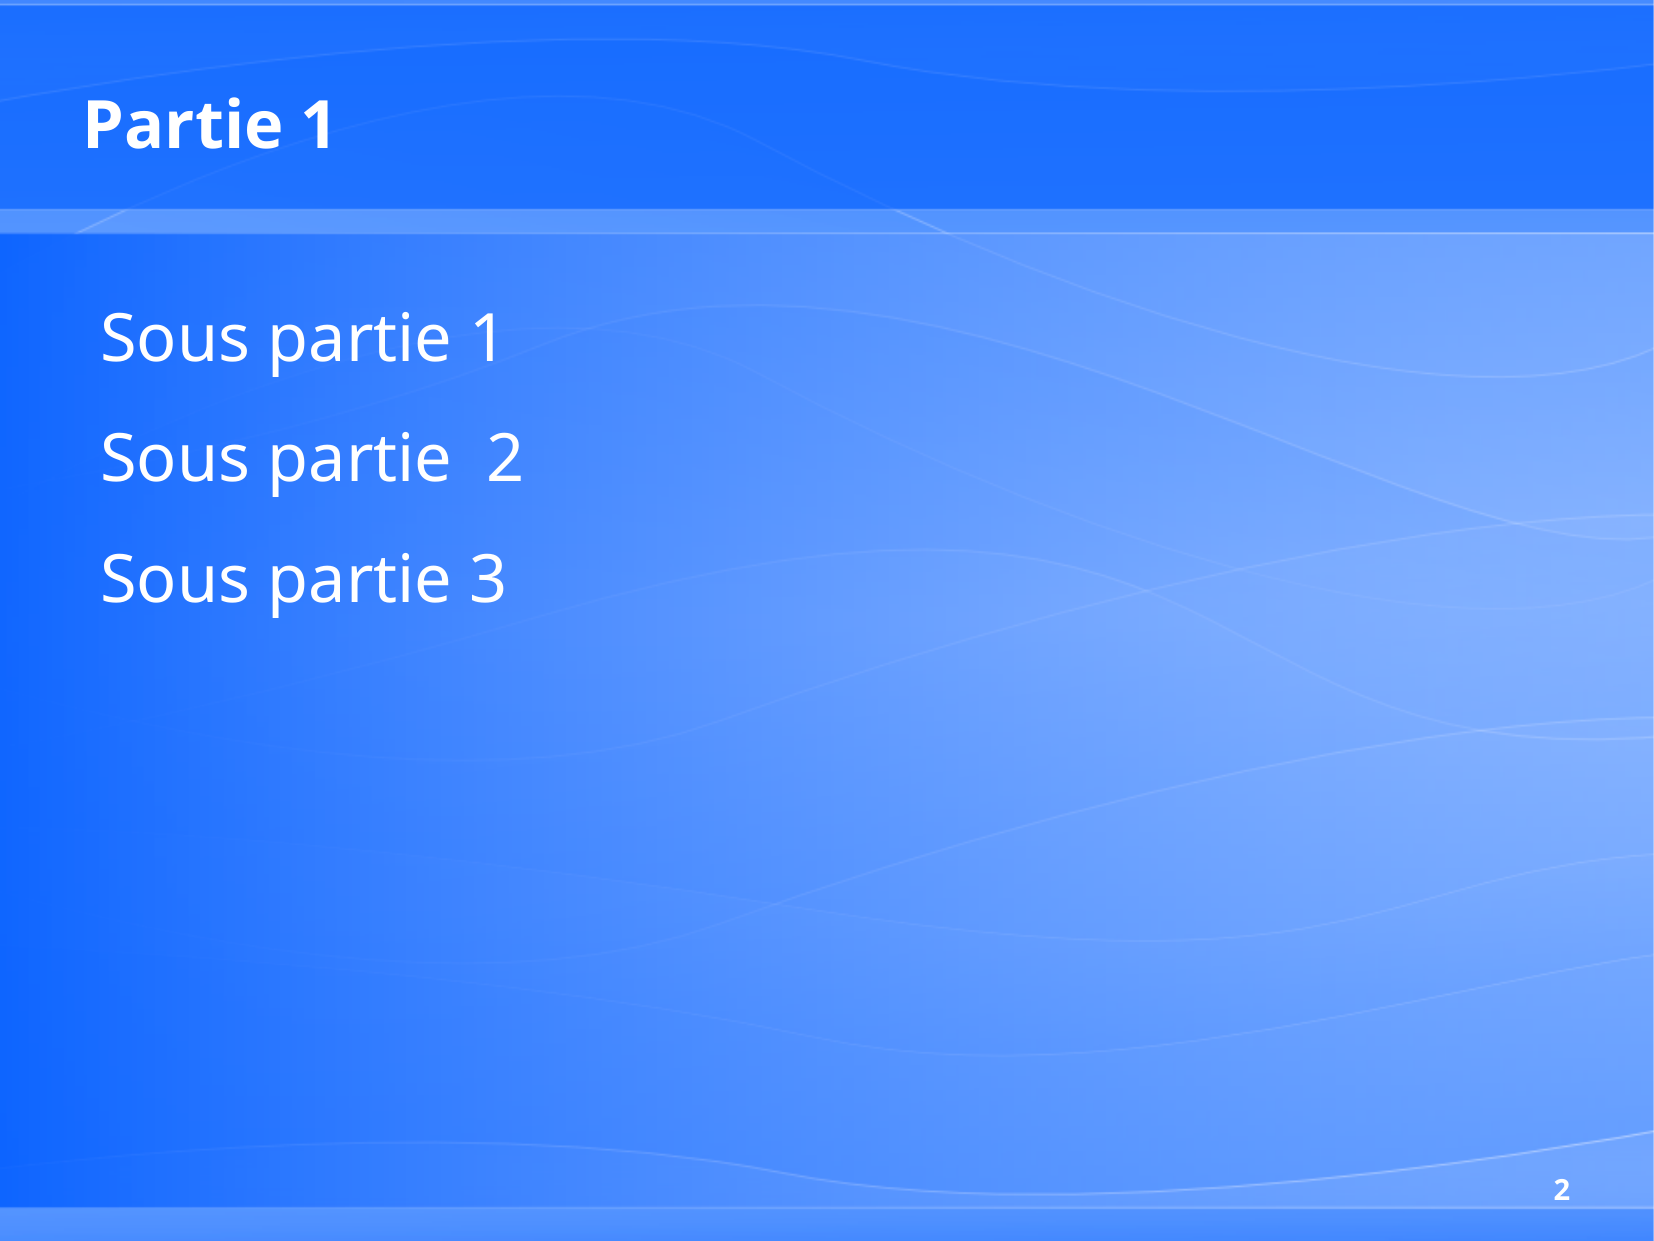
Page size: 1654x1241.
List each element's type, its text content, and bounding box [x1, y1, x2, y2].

list Sous partie 1 Sous partie 2 Sous partie 3 [82, 290, 1571, 1123]
title Partie 1 [23, 8, 1625, 237]
picture [0, 0, 1654, 1241]
